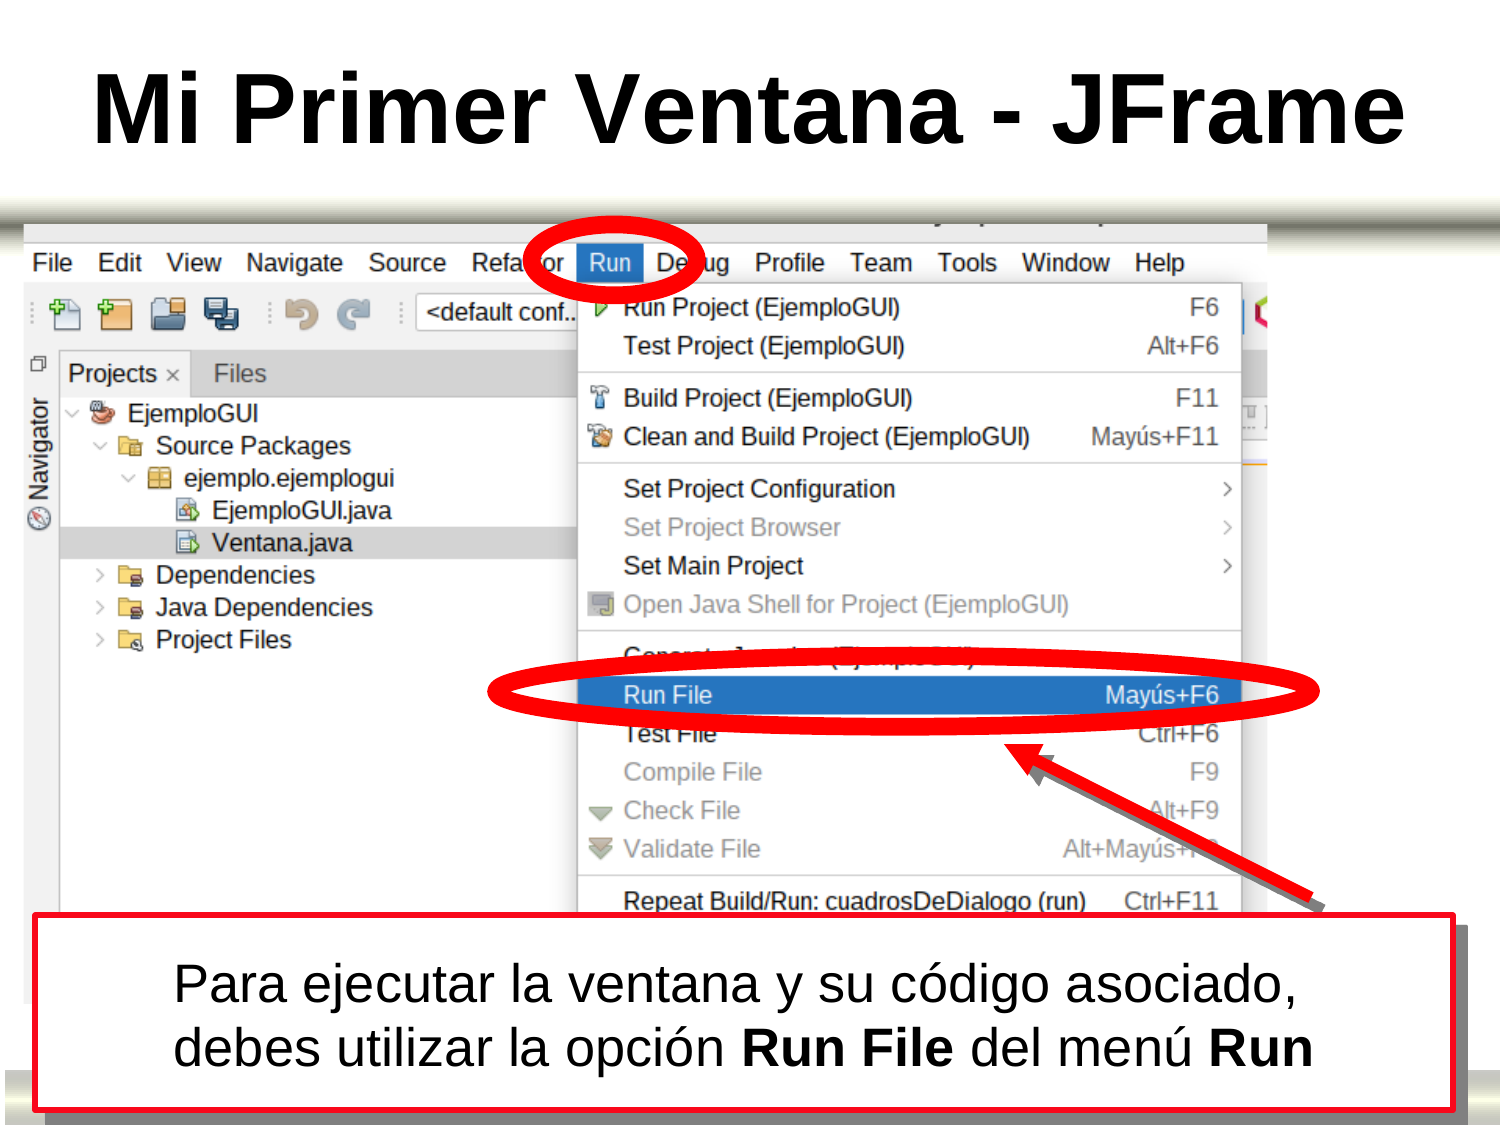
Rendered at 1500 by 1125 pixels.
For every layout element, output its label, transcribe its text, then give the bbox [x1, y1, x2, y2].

text_box Para ejecutar la ventana y su código asociado, debes utilizar la opción Run File del menú Run [35, 915, 1453, 1111]
picture [513, 665, 1268, 717]
picture [541, 234, 687, 286]
title Mi Primer Ventana - JFrame [0, 9, 1500, 198]
picture [23, 224, 1268, 1004]
